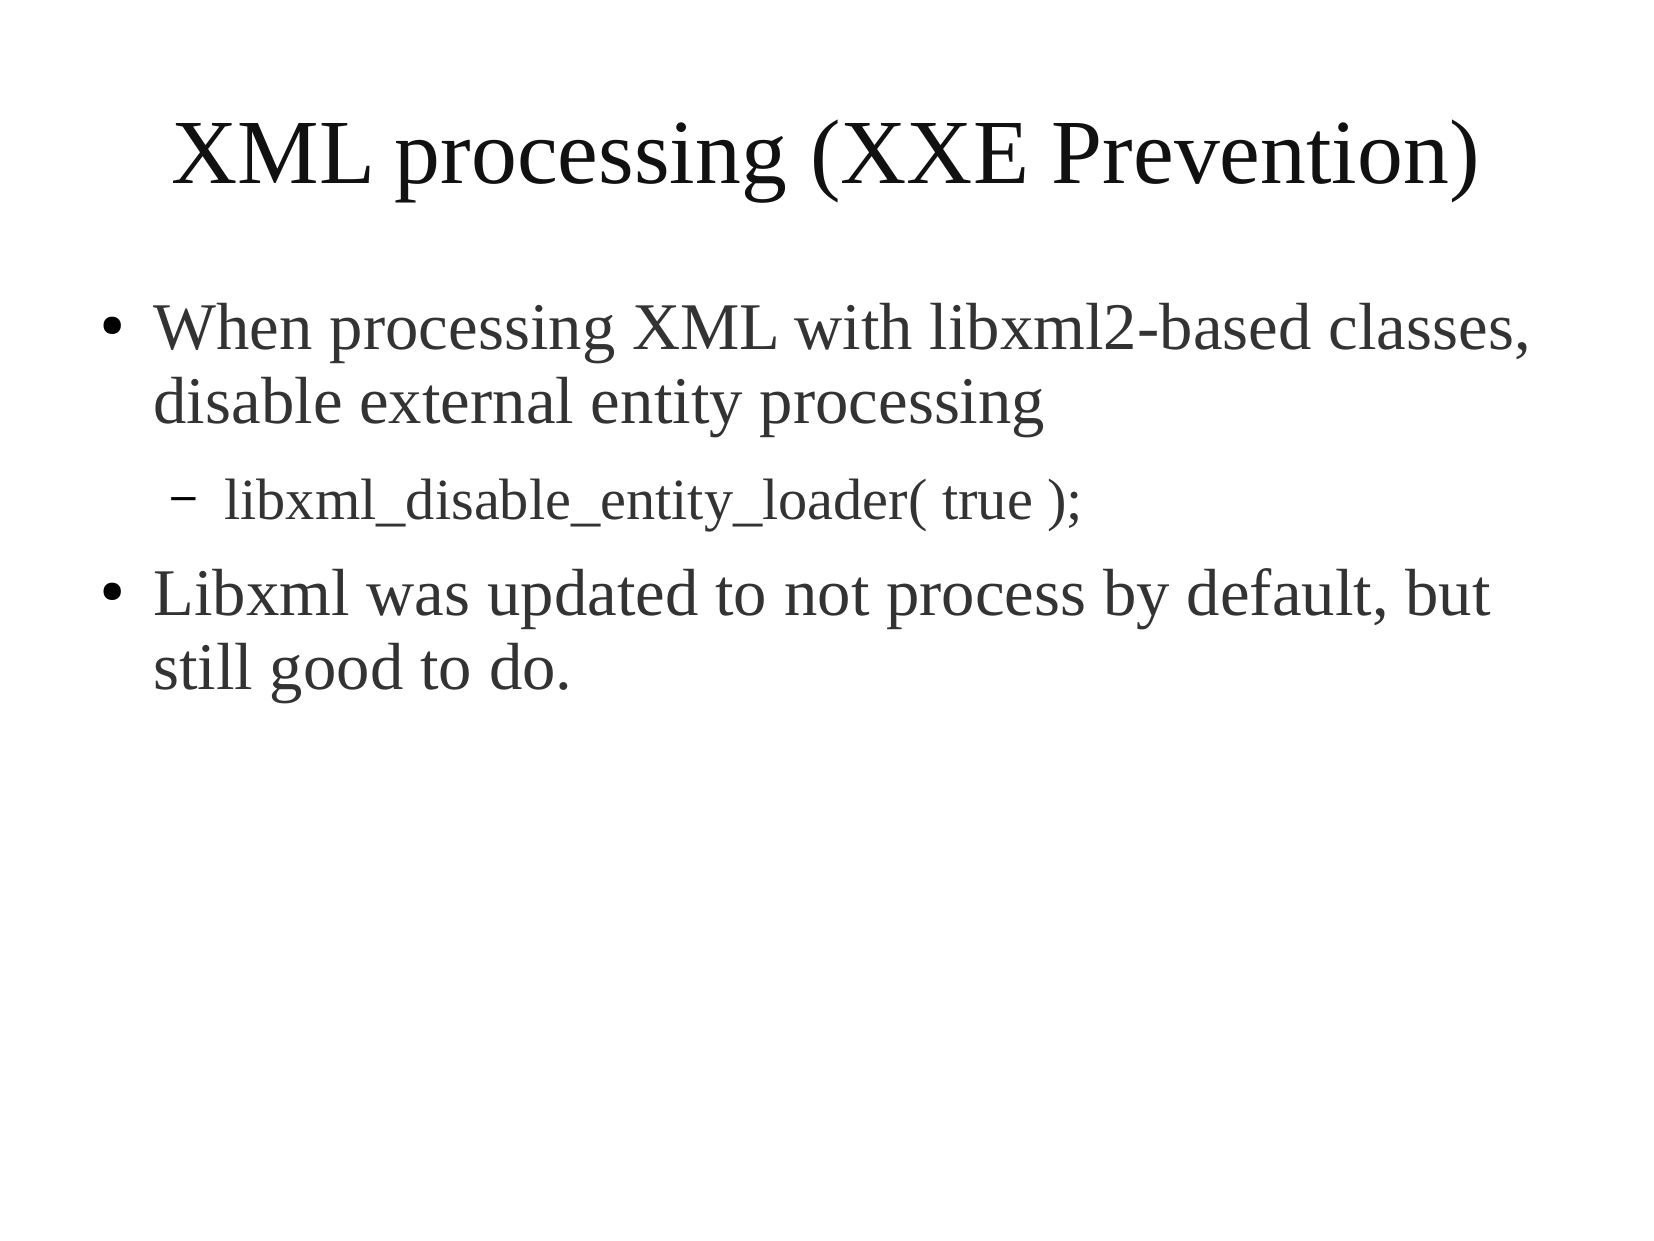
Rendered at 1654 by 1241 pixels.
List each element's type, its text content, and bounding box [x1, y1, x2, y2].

title XML processing (XXE Prevention) [82, 49, 1571, 257]
list When processing XML with libxml2-based classes, disable external entity processing libxml_disable_entity_loader( true ); Libxml was updated to not process by default, but still good to do. [82, 290, 1538, 1010]
